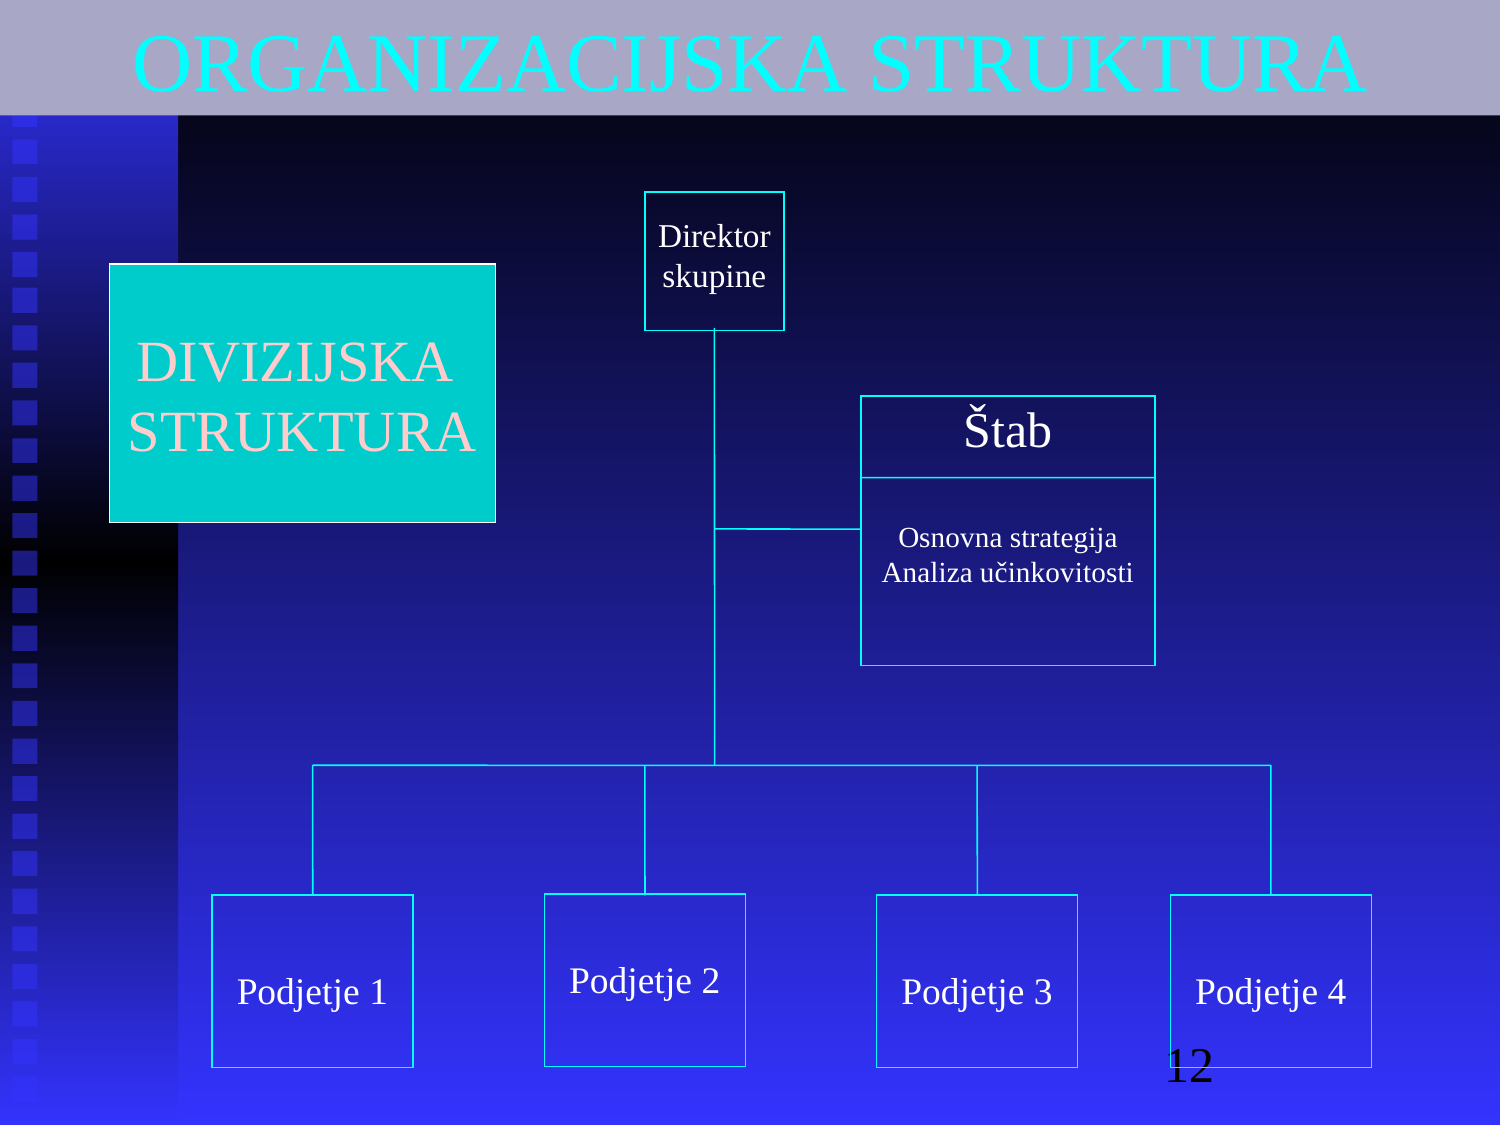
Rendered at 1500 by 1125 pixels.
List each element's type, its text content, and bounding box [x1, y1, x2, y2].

text_box Štab Osnovna strategija Analiza učinkovitosti [861, 478, 1156, 666]
text_box Podjetje 1 [212, 895, 414, 1068]
text_box Podjetje 2 [544, 894, 746, 1067]
text_box ORGANIZACIJSKA STRUKTURA [0, 0, 1500, 116]
text_box Podjetje 4 [1170, 895, 1372, 1068]
text_box Štab Osnovna strategija Analiza učinkovitosti [861, 395, 1156, 476]
text_box DIVIZIJSKA STRUKTURA [109, 263, 496, 523]
text_box Podjetje 3 [876, 895, 1078, 1068]
text_box Direktor skupine [644, 192, 785, 331]
